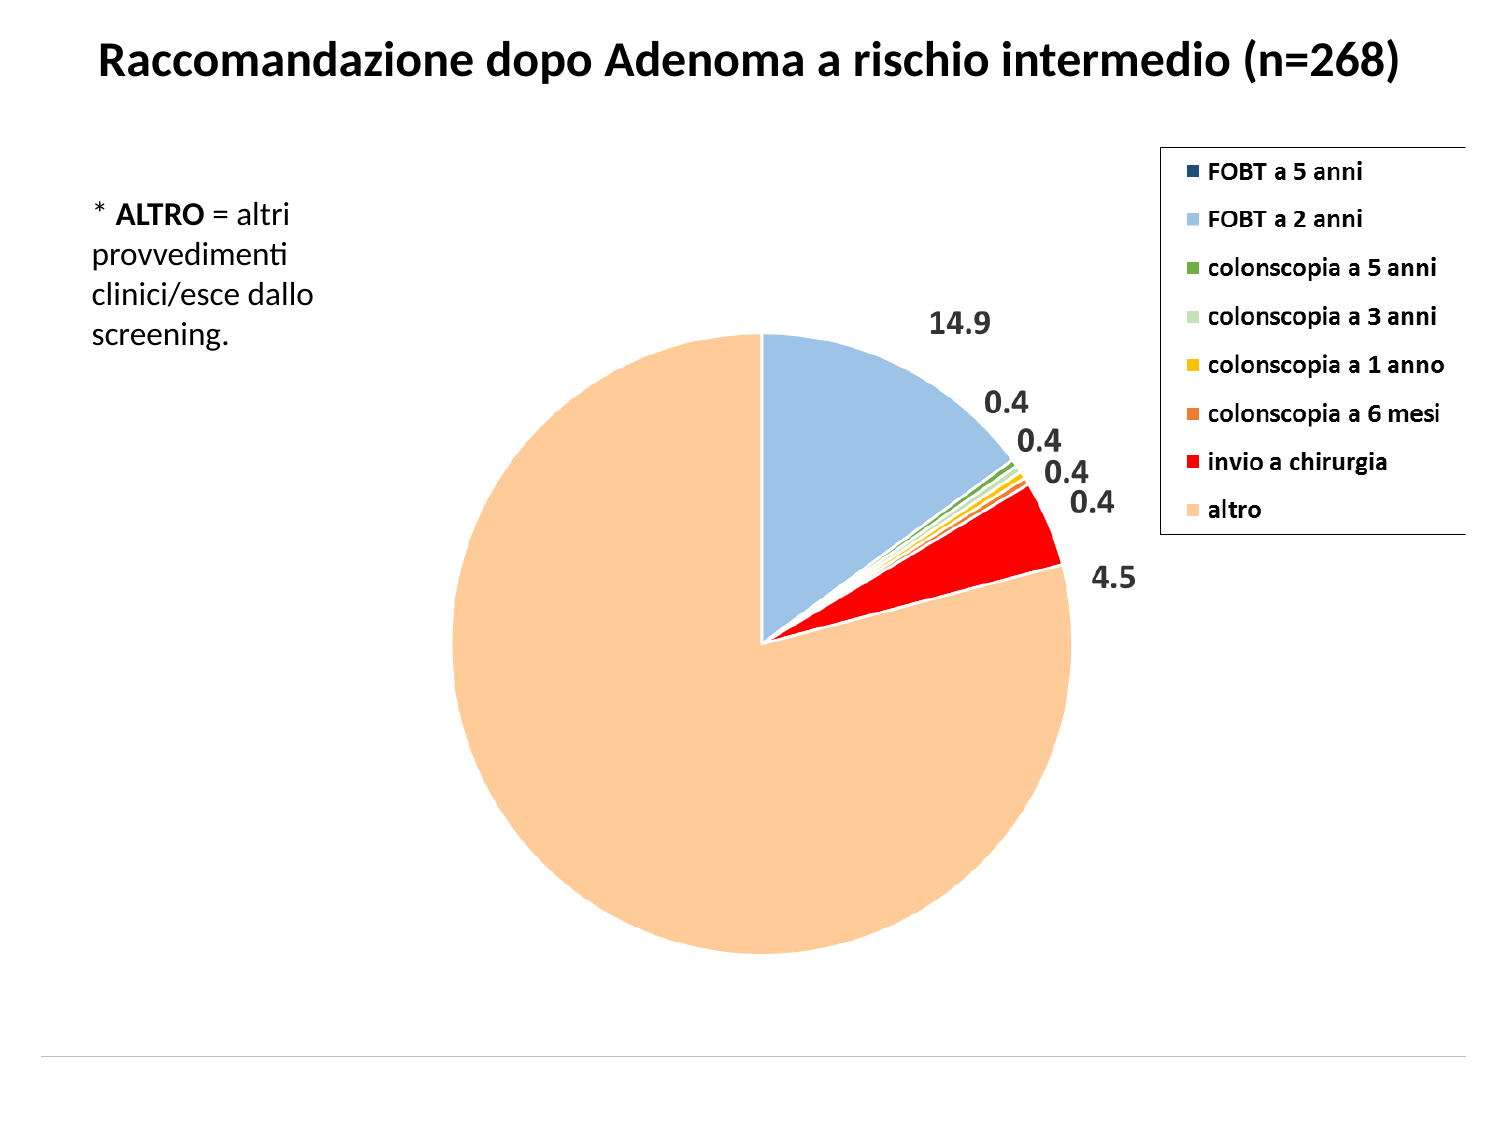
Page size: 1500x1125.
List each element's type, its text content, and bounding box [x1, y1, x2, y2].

picture [41, 125, 1466, 1057]
text_box Raccomandazione dopo Adenoma a rischio intermedio (n=268) [0, 18, 1500, 94]
text_box * ALTRO = altri provvedimenti clinici/esce dallo screening. [76, 184, 431, 360]
